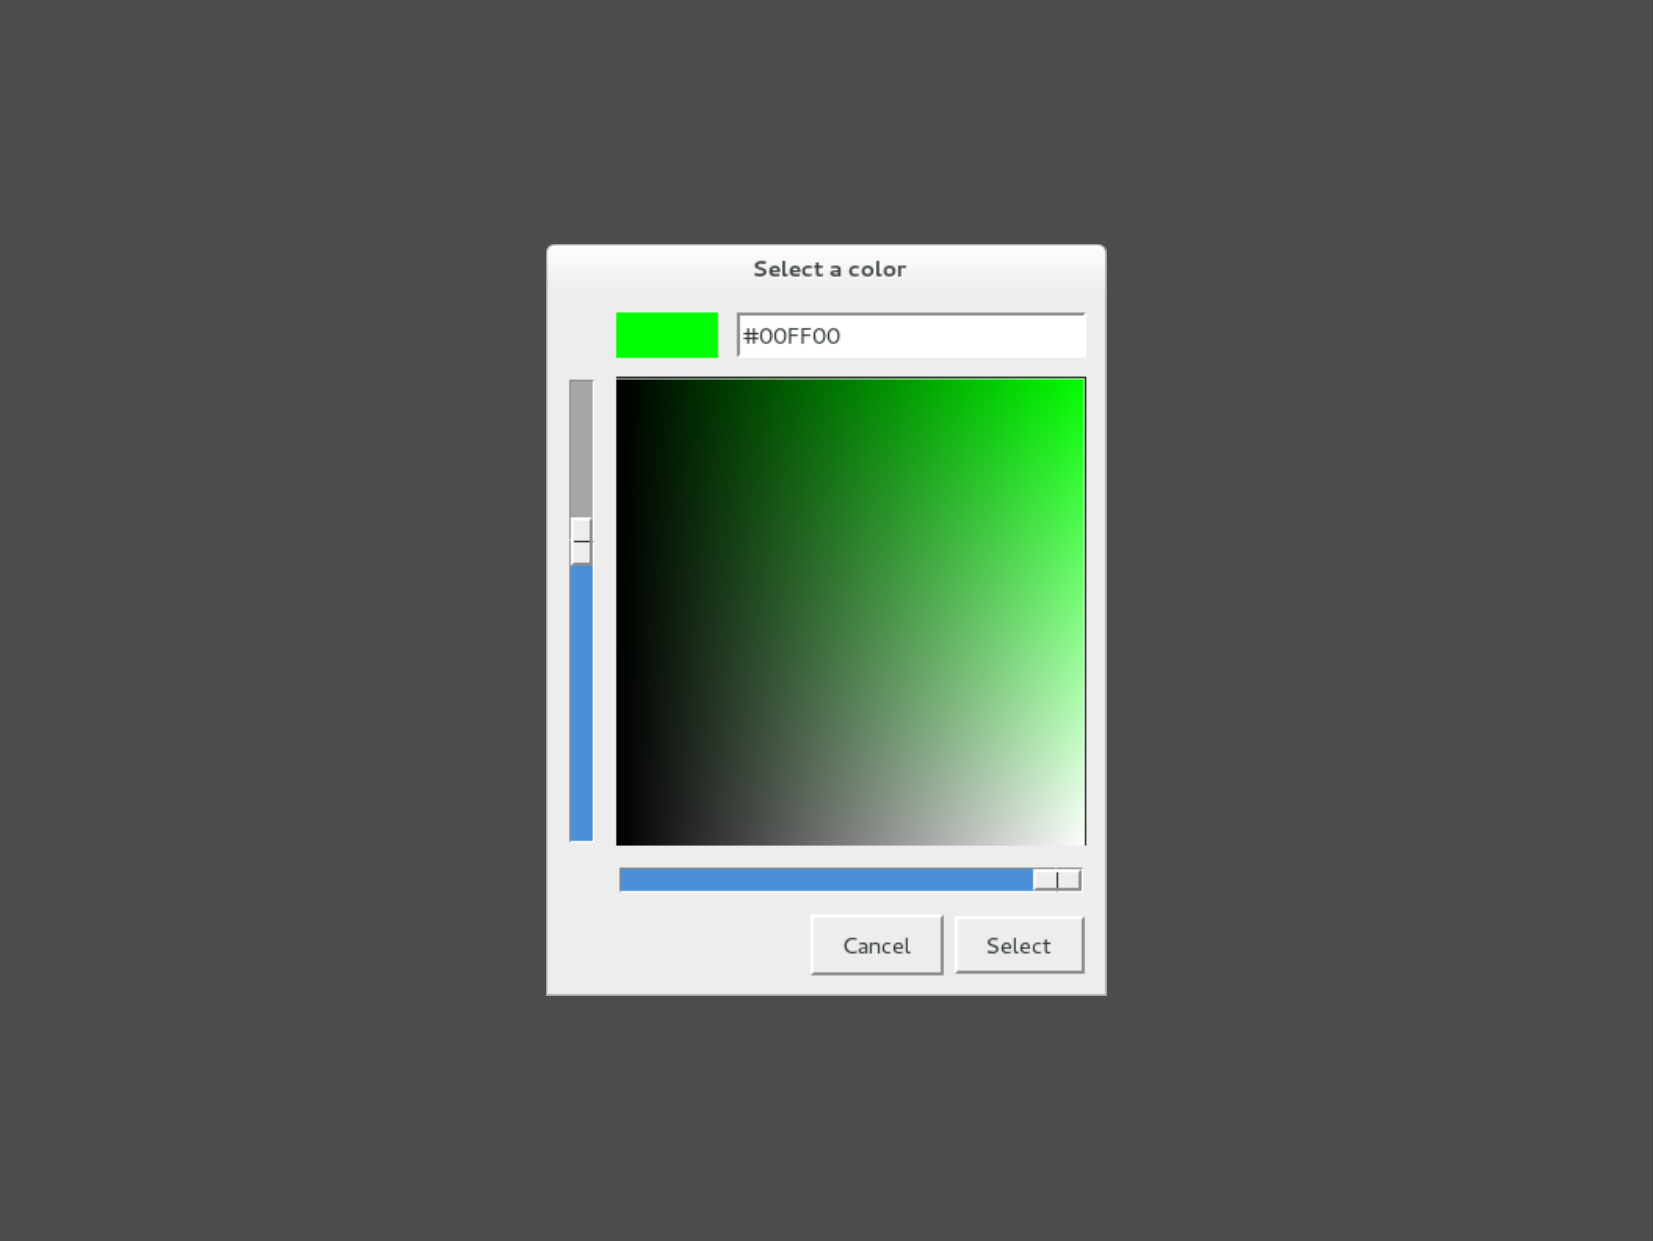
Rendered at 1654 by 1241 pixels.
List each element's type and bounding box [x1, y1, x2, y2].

picture [546, 244, 1107, 997]
